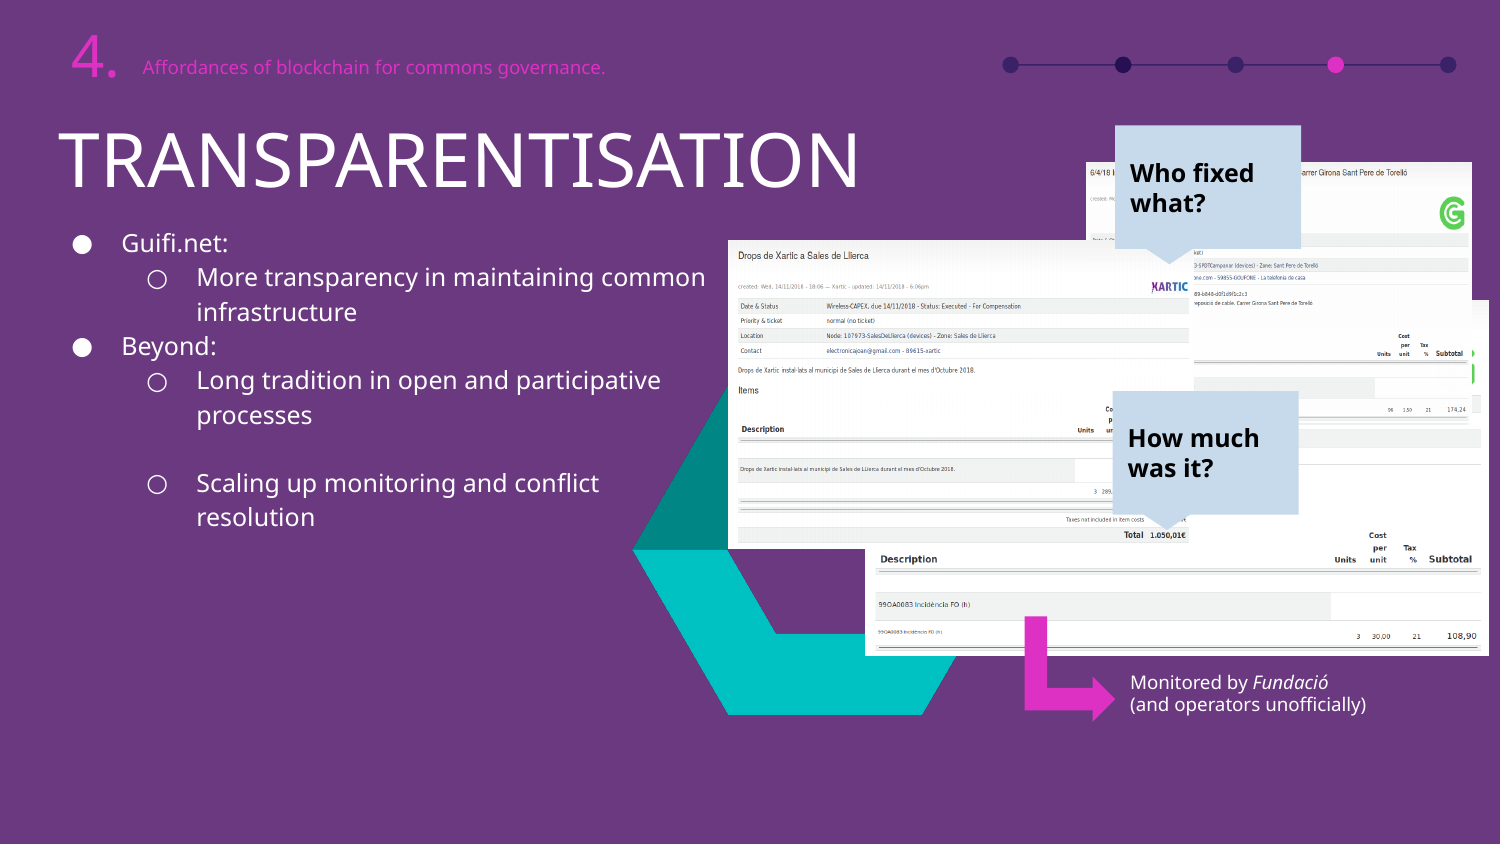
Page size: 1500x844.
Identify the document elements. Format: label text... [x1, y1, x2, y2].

text_box Who fixed what? [1115, 211, 1302, 265]
list Guifi.net: More transparency in maintaining common infrastructure Beyond: Long tradition in open and participative processes Scaling up monitoring and conflict resolution [31, 207, 729, 587]
text_box [1002, 56, 1019, 74]
text_box Affordances of blockchain for commons governance. [127, 40, 987, 89]
text_box [1439, 56, 1457, 74]
text_box [1114, 56, 1132, 74]
text_box TRANSPARENTISATION [43, 97, 1391, 211]
text_box [1227, 56, 1244, 74]
text_box 4. [56, 4, 165, 111]
text_box [1024, 616, 1116, 722]
text_box How much was it? [1112, 391, 1299, 530]
text_box Monitored by Fundació (and operators unofficially) [1115, 655, 1489, 729]
picture [632, 162, 1489, 715]
text_box [1327, 56, 1345, 74]
